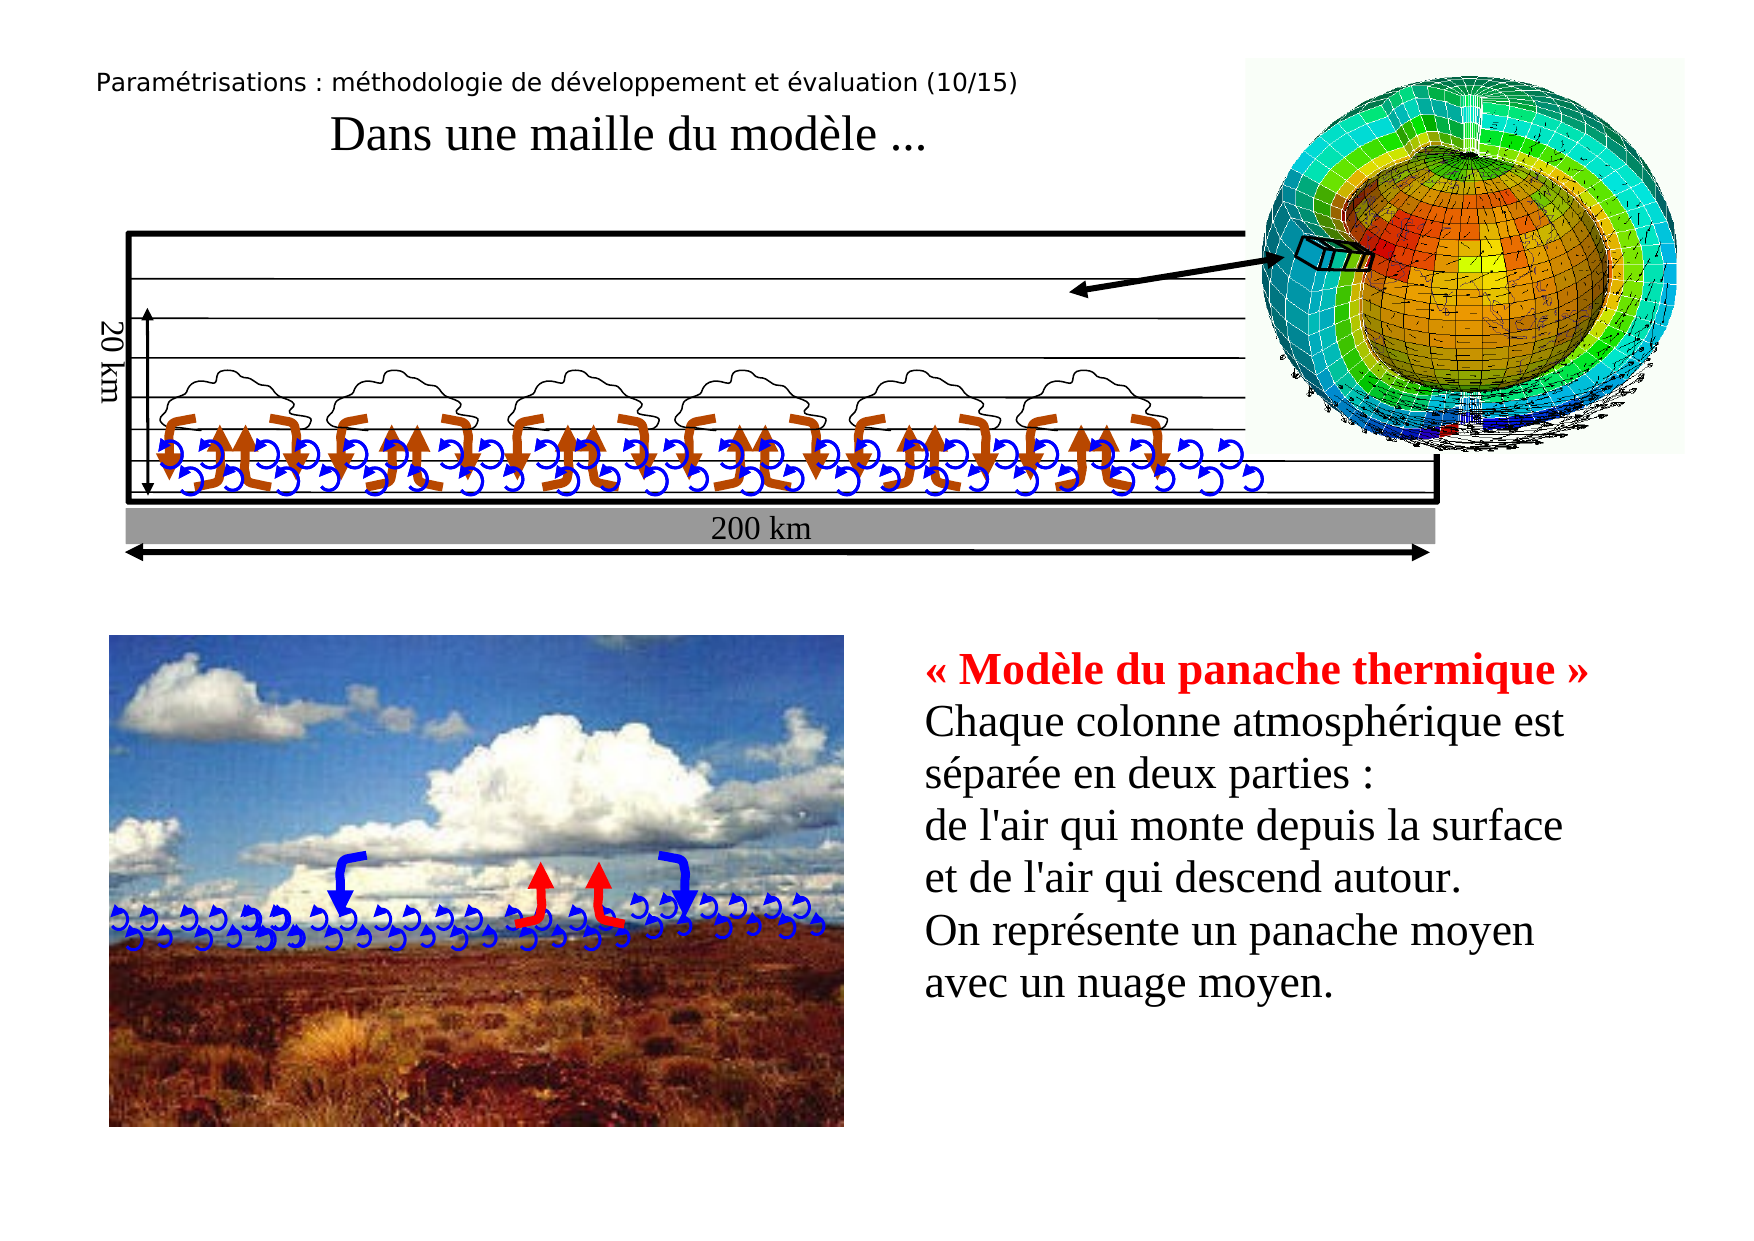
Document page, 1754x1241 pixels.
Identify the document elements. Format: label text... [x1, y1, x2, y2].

text_box [126, 508, 696, 544]
text_box Dans une maille du modèle ...‏ [315, 97, 1272, 170]
text_box « Modèle du panache thermique » Chaque colonne atmosphérique est séparée en deux parties : de l'air qui monte depuis la surface et de l'air qui descend autour. On représente un panache moyen avec un nuage moyen. [909, 635, 1578, 740]
text_box [867, 508, 1435, 544]
picture [1245, 58, 1685, 454]
text_box Paramétrisations : méthodologie de développement et évaluation (10/15) [81, 61, 1122, 105]
text_box 20 km [67, 305, 140, 491]
text_box 200 km [696, 502, 867, 566]
picture [109, 635, 844, 1127]
